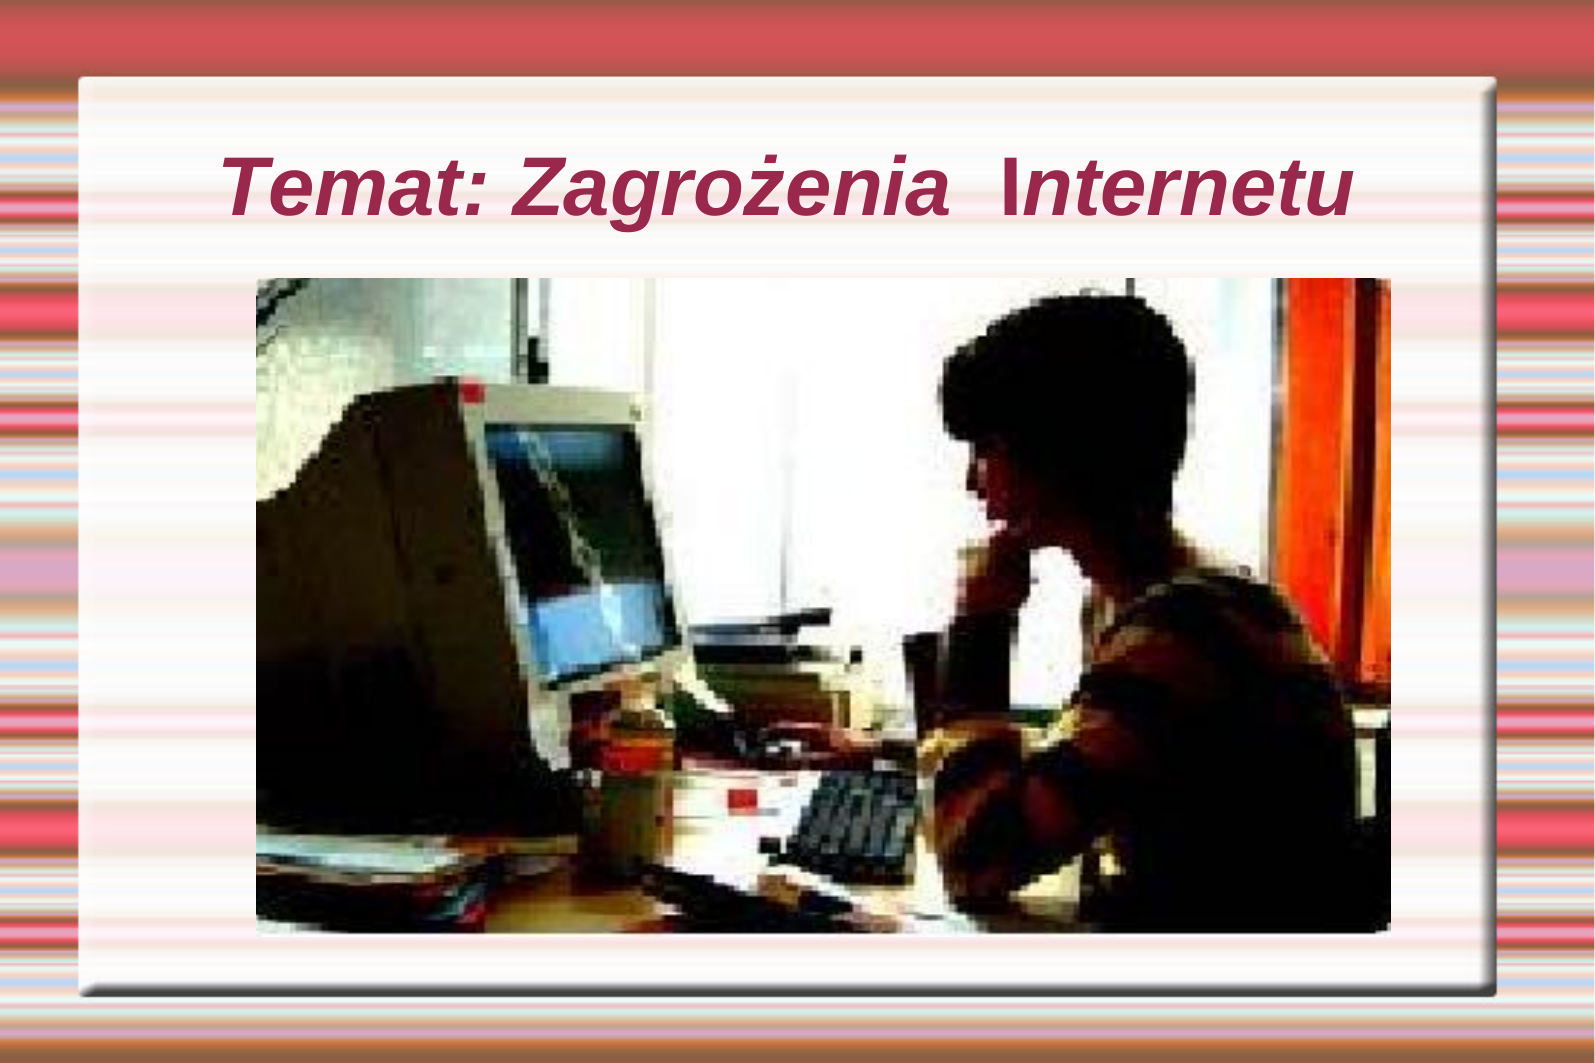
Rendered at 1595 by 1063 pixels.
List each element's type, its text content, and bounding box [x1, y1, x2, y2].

title Temat: Zagrożenia Internetu [117, 98, 1479, 276]
picture [0, 0, 1595, 1063]
